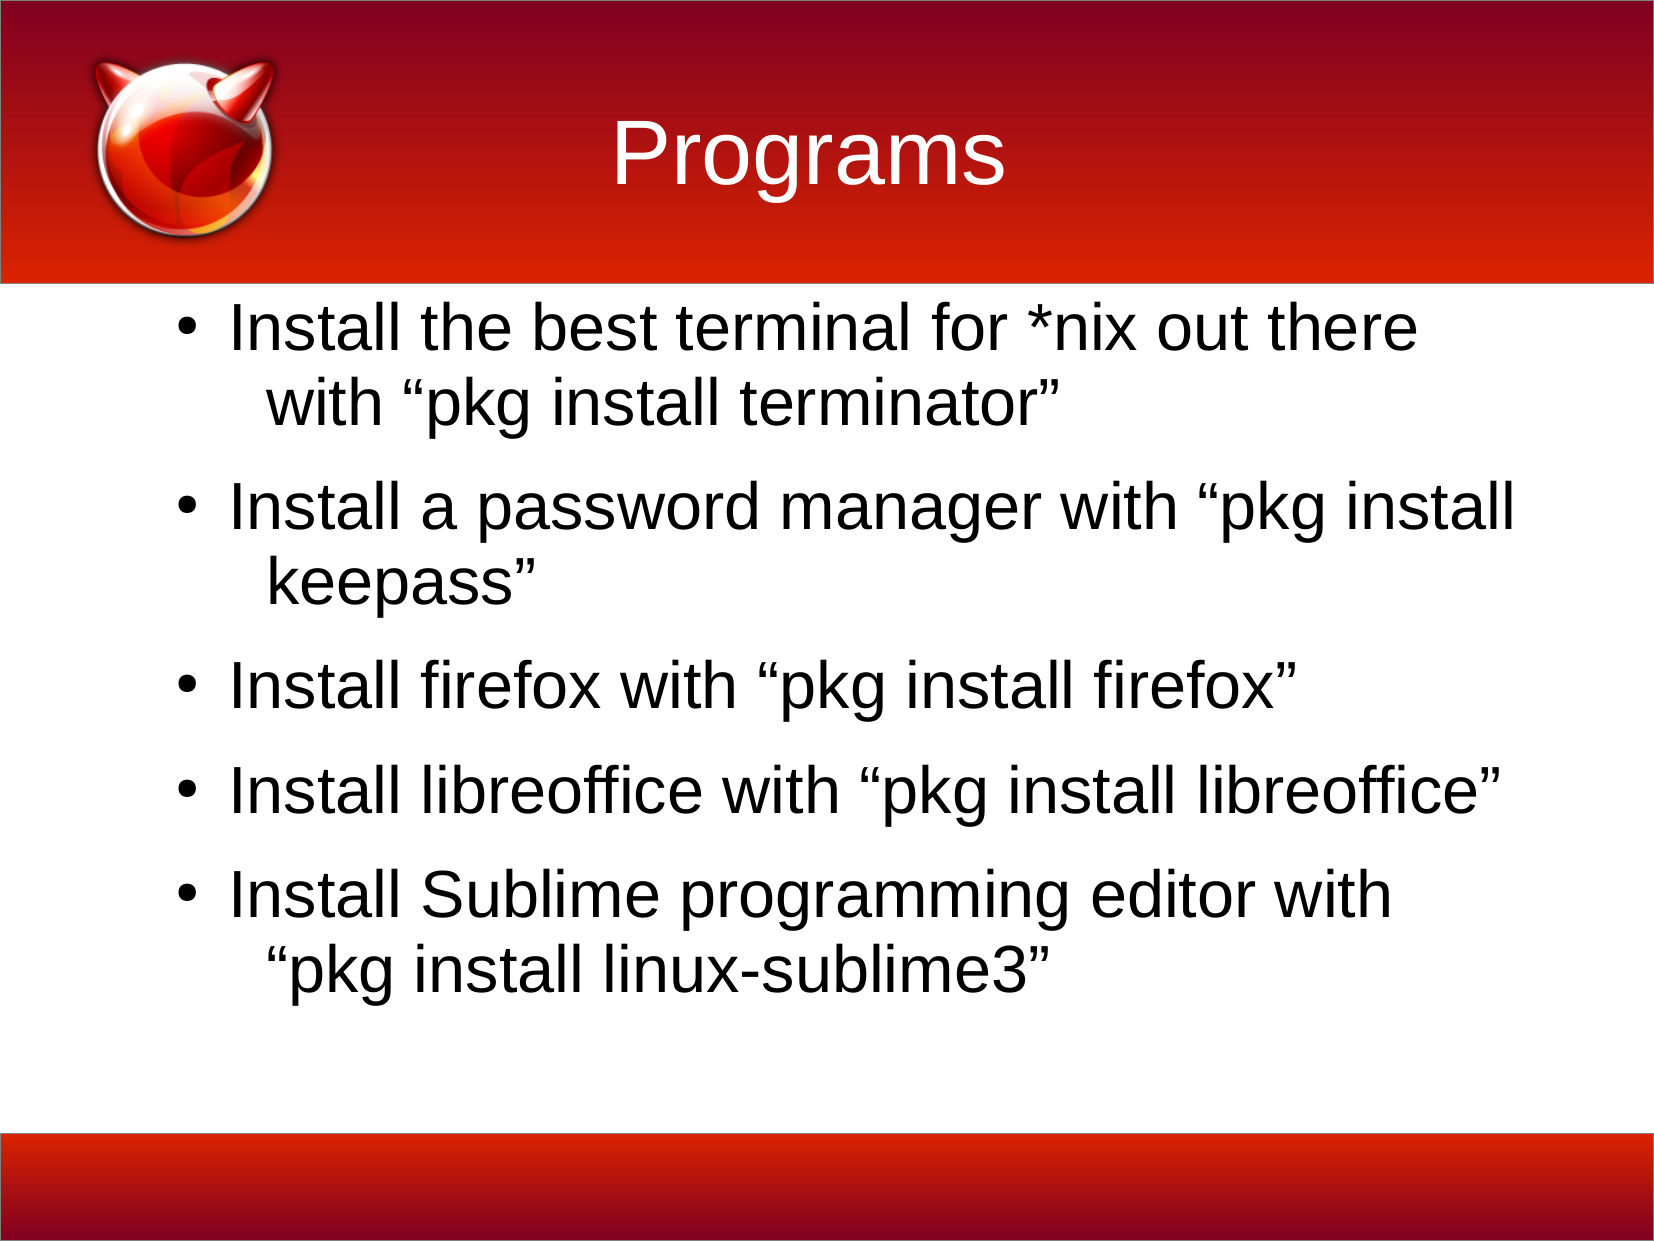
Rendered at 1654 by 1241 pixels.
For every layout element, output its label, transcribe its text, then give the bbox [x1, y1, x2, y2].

title Programs [82, 49, 1536, 257]
list Install the best terminal for *nix out there with “pkg install terminator” Install a password manager with “pkg install keepass” Install firefox with “pkg install firefox” Install libreoffice with “pkg install libreoffice” Install Sublime programming editor with “pkg install linux-sublime3” [82, 290, 1538, 1010]
